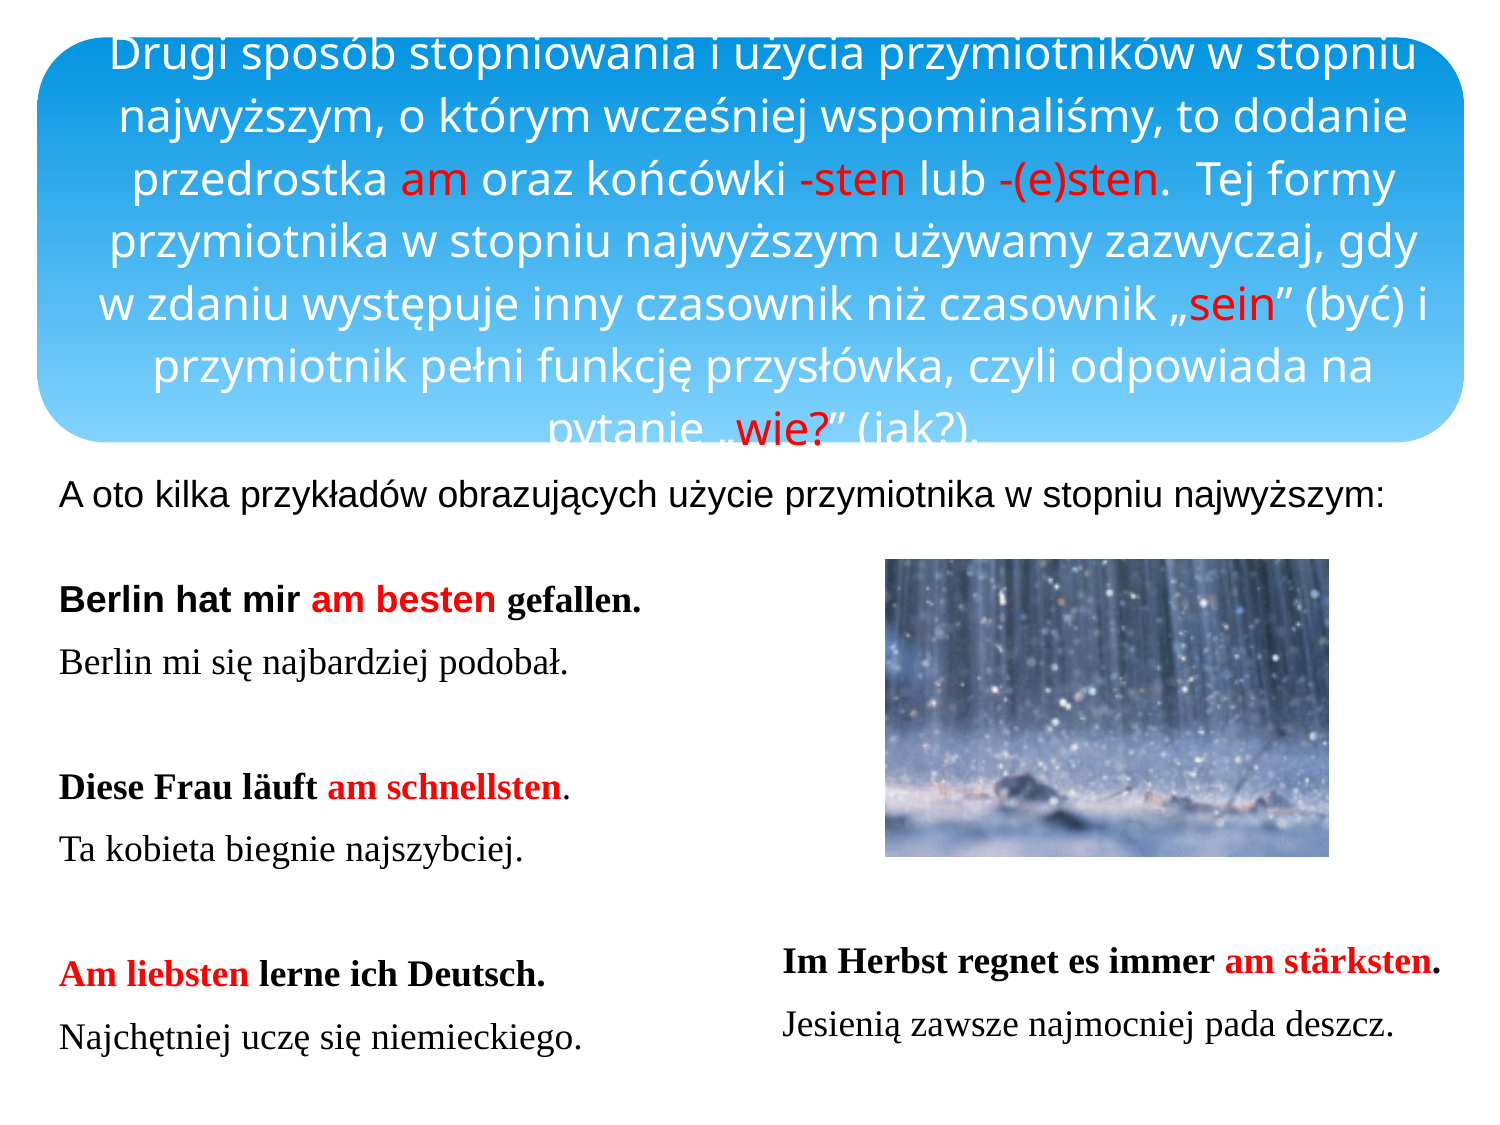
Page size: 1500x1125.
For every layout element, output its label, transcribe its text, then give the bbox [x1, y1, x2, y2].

picture [885, 559, 1329, 857]
subtitle A oto kilka przykładów obrazujących użycie przymiotnika w stopniu najwyższym: Berlin hat mir am besten gefallen. Berlin mi się najbardziej podobał. Diese Frau läuft am schnellsten. Ta kobieta biegnie najszybciej. Am liebsten lerne ich Deutsch. Najchętniej uczę się niemieckiego. [59, 466, 1477, 1125]
title Drugi sposób stopniowania i użycia przymiotników w stopniu najwyższym, o którym wcześniej wspominaliśmy, to dodanie przedrostka am oraz końcówki -sten lub -(e)sten. Tej formy przymiotnika w stopniu najwyższym używamy zazwyczaj, gdy w zdaniu występuje inny czasownik niż czasownik „sein” (być) i przymiotnik pełni funkcję przysłówka, czyli odpowiada na pytanie „wie?” (jak?). [88, 44, 1439, 436]
text_box Im Herbst regnet es immer am stärksten. Jesienią zawsze najmocniej pada deszcz. [767, 912, 1457, 1034]
